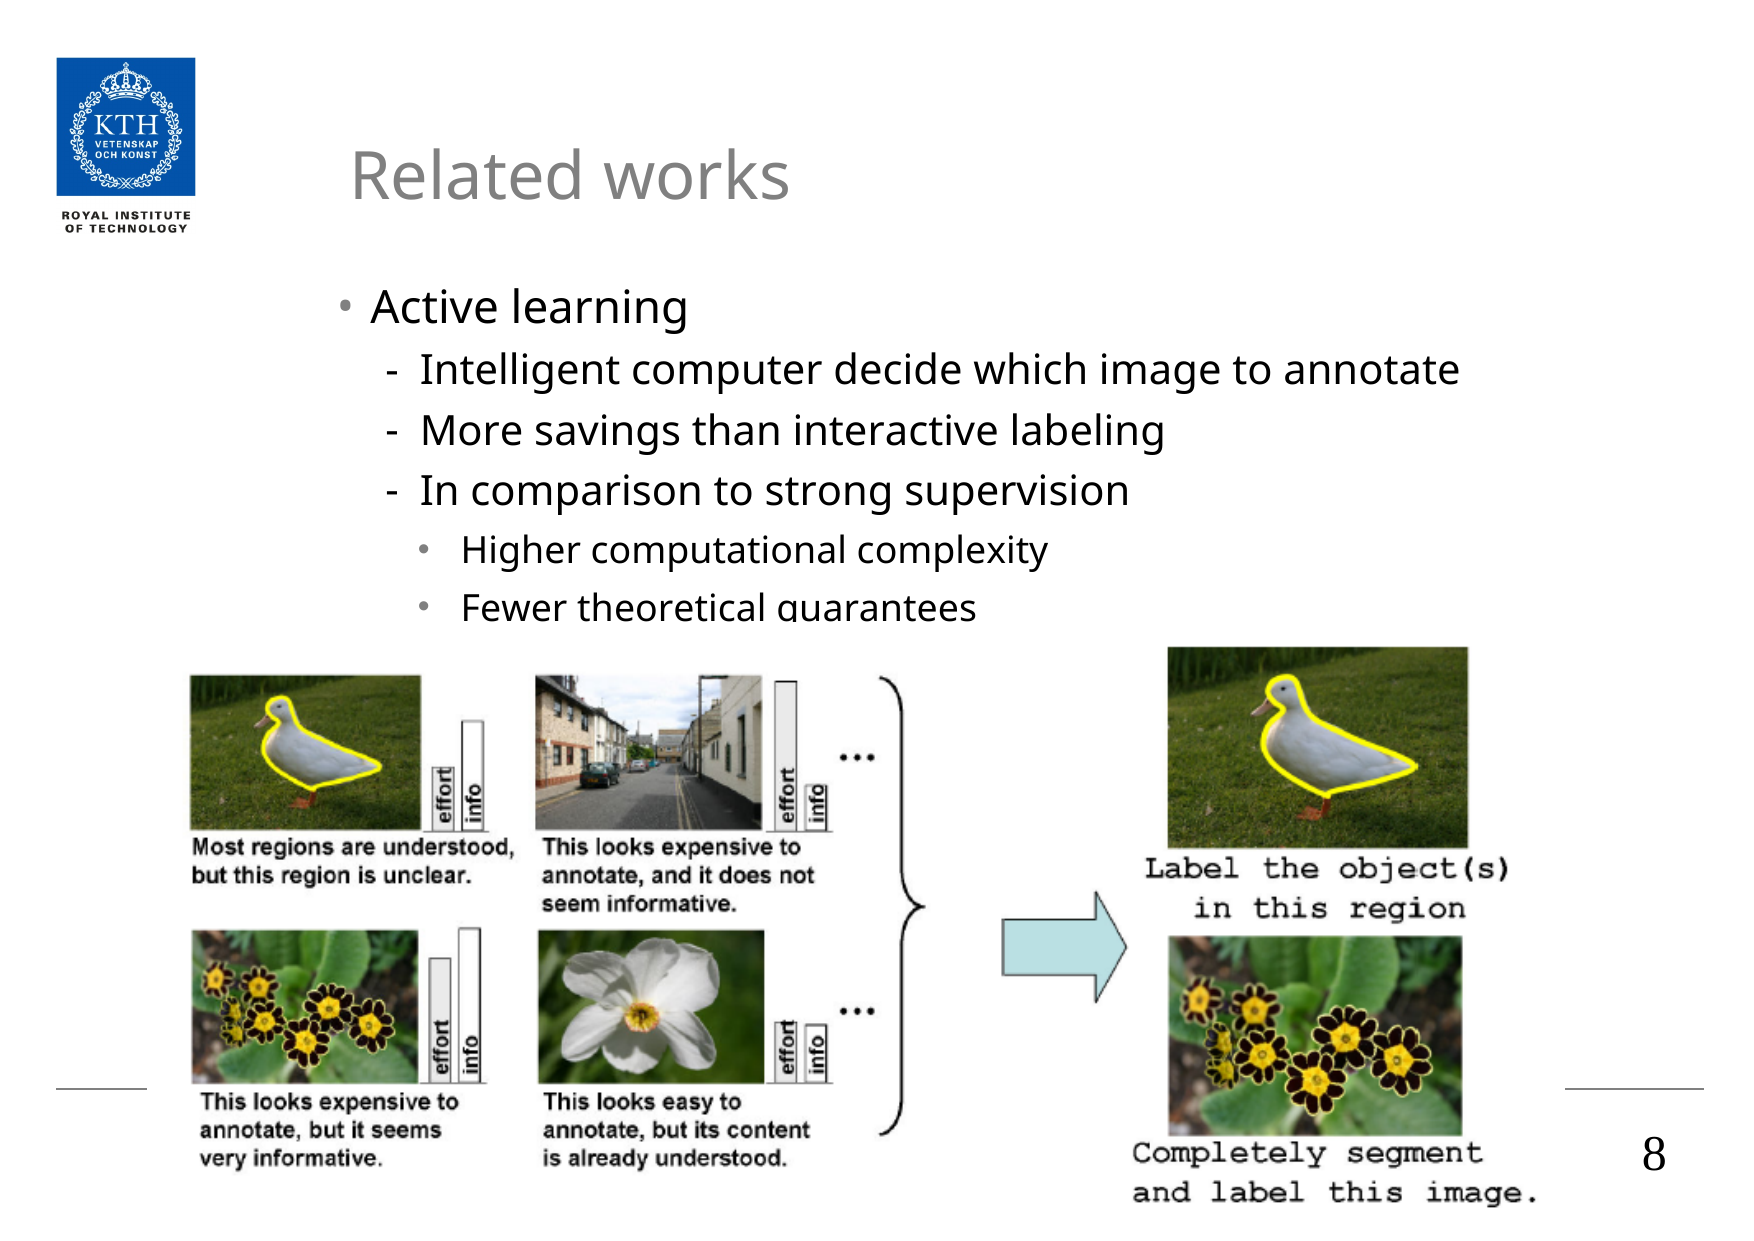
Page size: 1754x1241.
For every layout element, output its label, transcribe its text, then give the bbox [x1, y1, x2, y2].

picture [147, 622, 1565, 1211]
title Related works [349, 69, 1663, 277]
picture [56, 57, 196, 234]
list Active learning Intelligent computer decide which image to annotate More savings than interactive labeling In comparison to strong supervision Higher computational complexity Fewer theoretical guarantees [336, 270, 1654, 1004]
